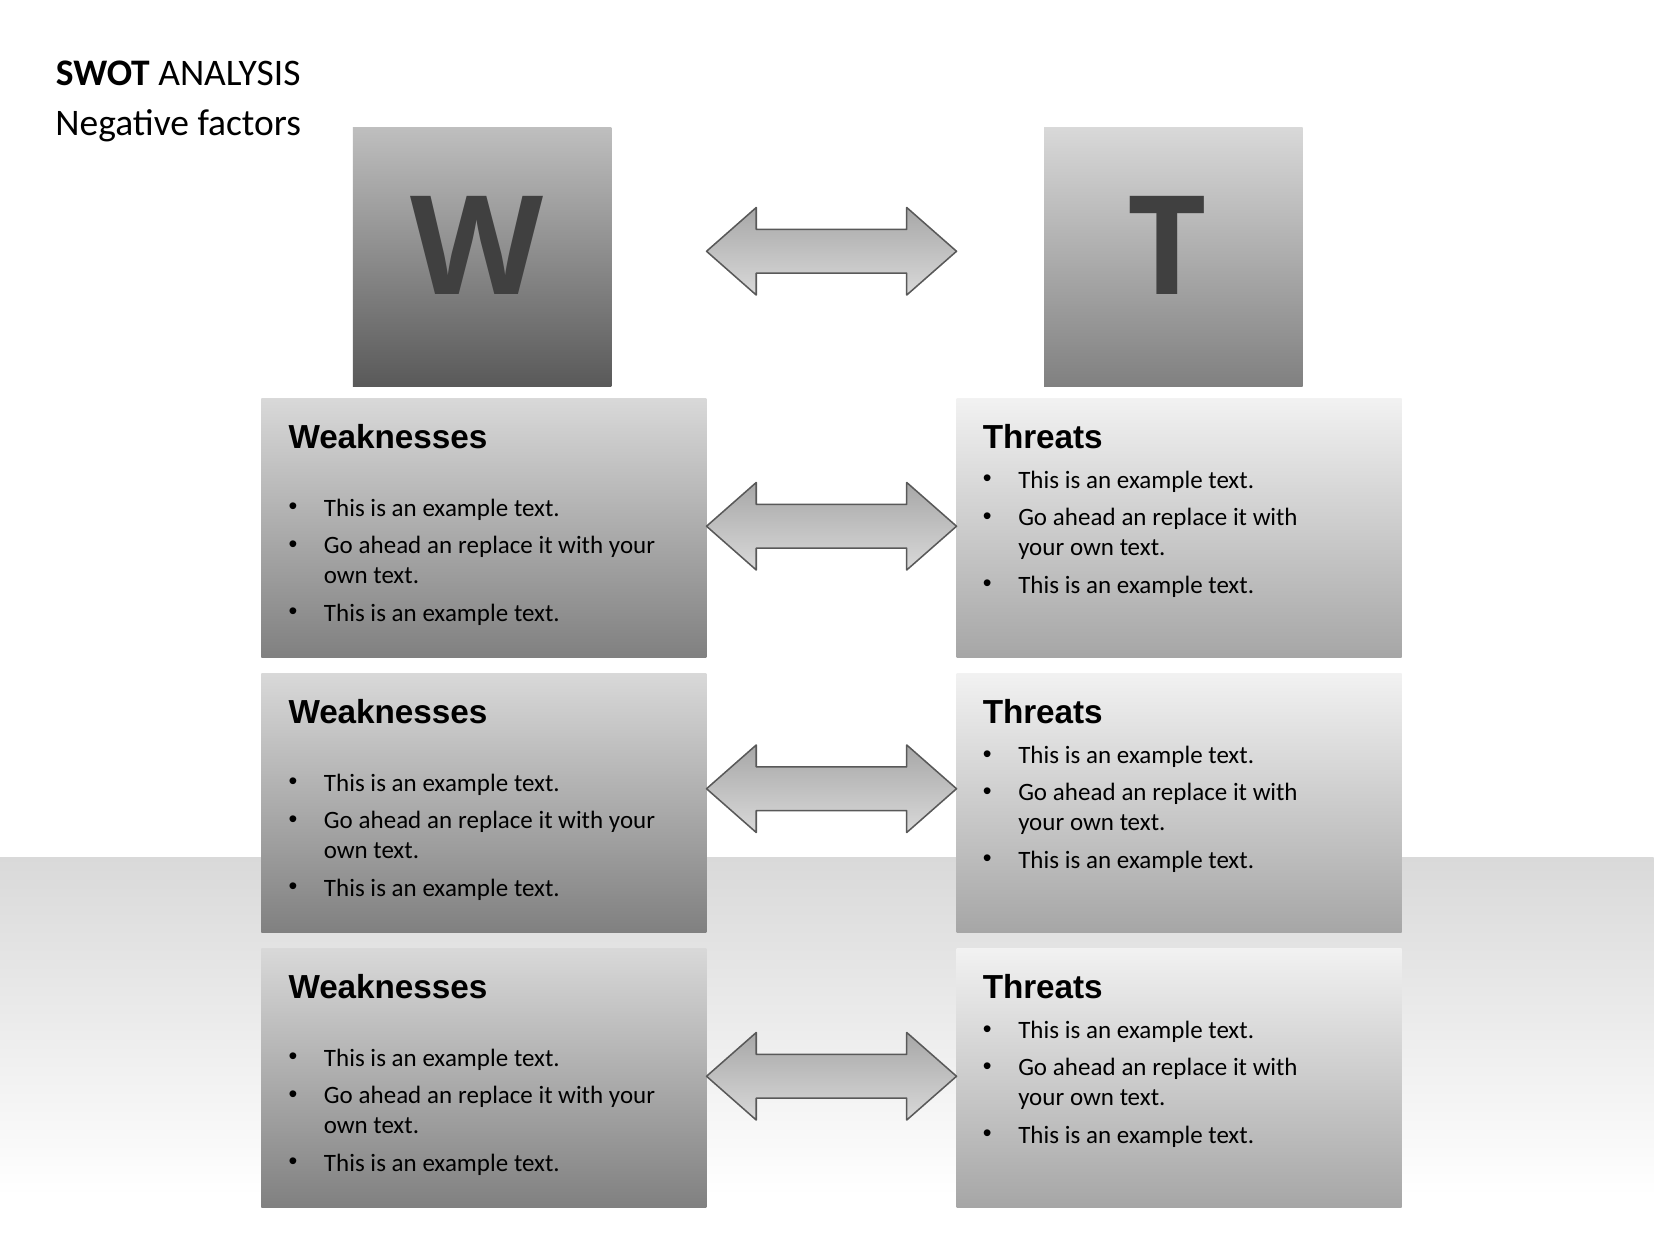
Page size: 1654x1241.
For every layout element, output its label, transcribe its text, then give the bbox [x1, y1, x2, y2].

text_box [706, 207, 957, 296]
text_box [1044, 127, 1303, 387]
text_box Threats This is an example text. Go ahead an replace it with your own text. This is an example text. [968, 686, 1358, 881]
text_box Weaknesses This is an example text. Go ahead an replace it with your own text. This is an example text. [273, 411, 699, 634]
text_box W [395, 164, 529, 333]
text_box T [1113, 164, 1247, 333]
text_box [0, 673, 1654, 1208]
text_box Threats This is an example text. Go ahead an replace it with your own text. This is an example text. [968, 961, 1358, 1156]
text_box Weaknesses This is an example text. Go ahead an replace it with your own text. This is an example text. [273, 961, 699, 1184]
text_box Threats This is an example text. Go ahead an replace it with your own text. This is an example text. [968, 411, 1358, 606]
text_box Negative factors [40, 95, 317, 152]
text_box [261, 398, 1402, 658]
text_box SWOT ANALYSIS [41, 44, 316, 102]
text_box Weaknesses This is an example text. Go ahead an replace it with your own text. This is an example text. [273, 686, 699, 909]
text_box [352, 127, 612, 387]
